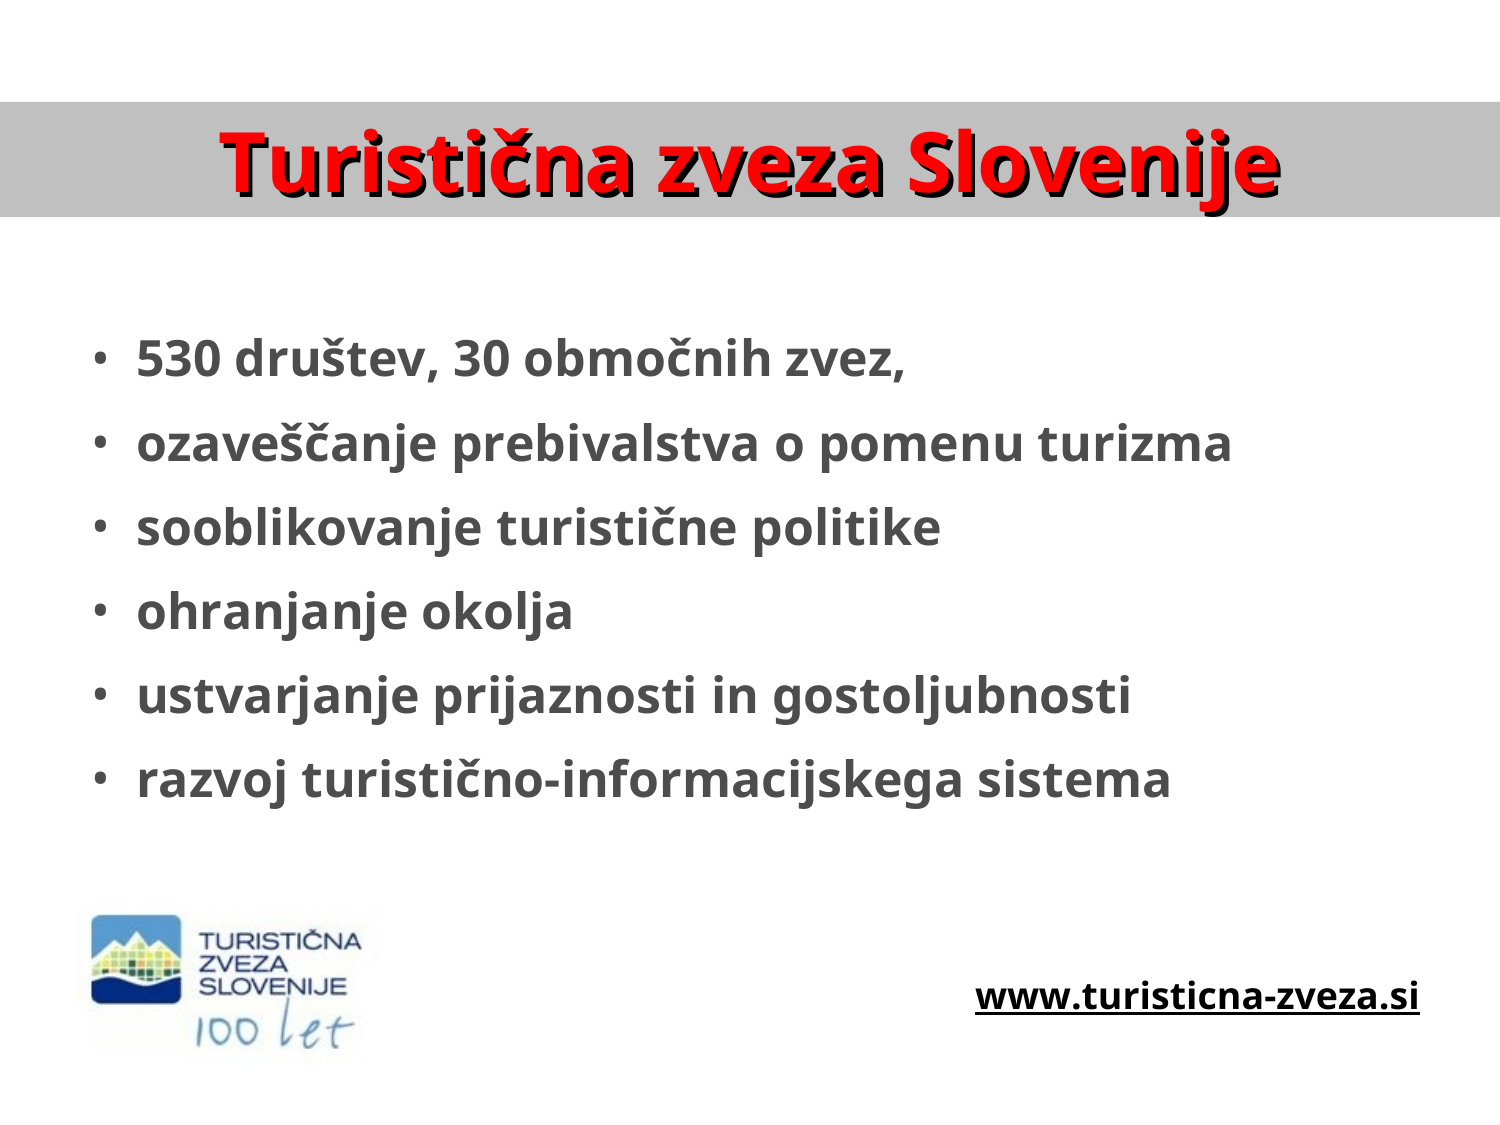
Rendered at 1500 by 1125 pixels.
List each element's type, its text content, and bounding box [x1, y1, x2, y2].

text_box Turistična zveza Slovenije [0, 101, 1500, 218]
picture [76, 887, 384, 1071]
text_box 530 društev, 30 območnih zvez, ozaveščanje prebivalstva o pomenu turizma sooblikovanje turistične politike ohranjanje okolja ustvarjanje prijaznosti in gostoljubnosti razvoj turistično-informacijskega sistema [76, 325, 1424, 816]
text_box www.turisticna-zveza.si [960, 964, 1436, 1025]
